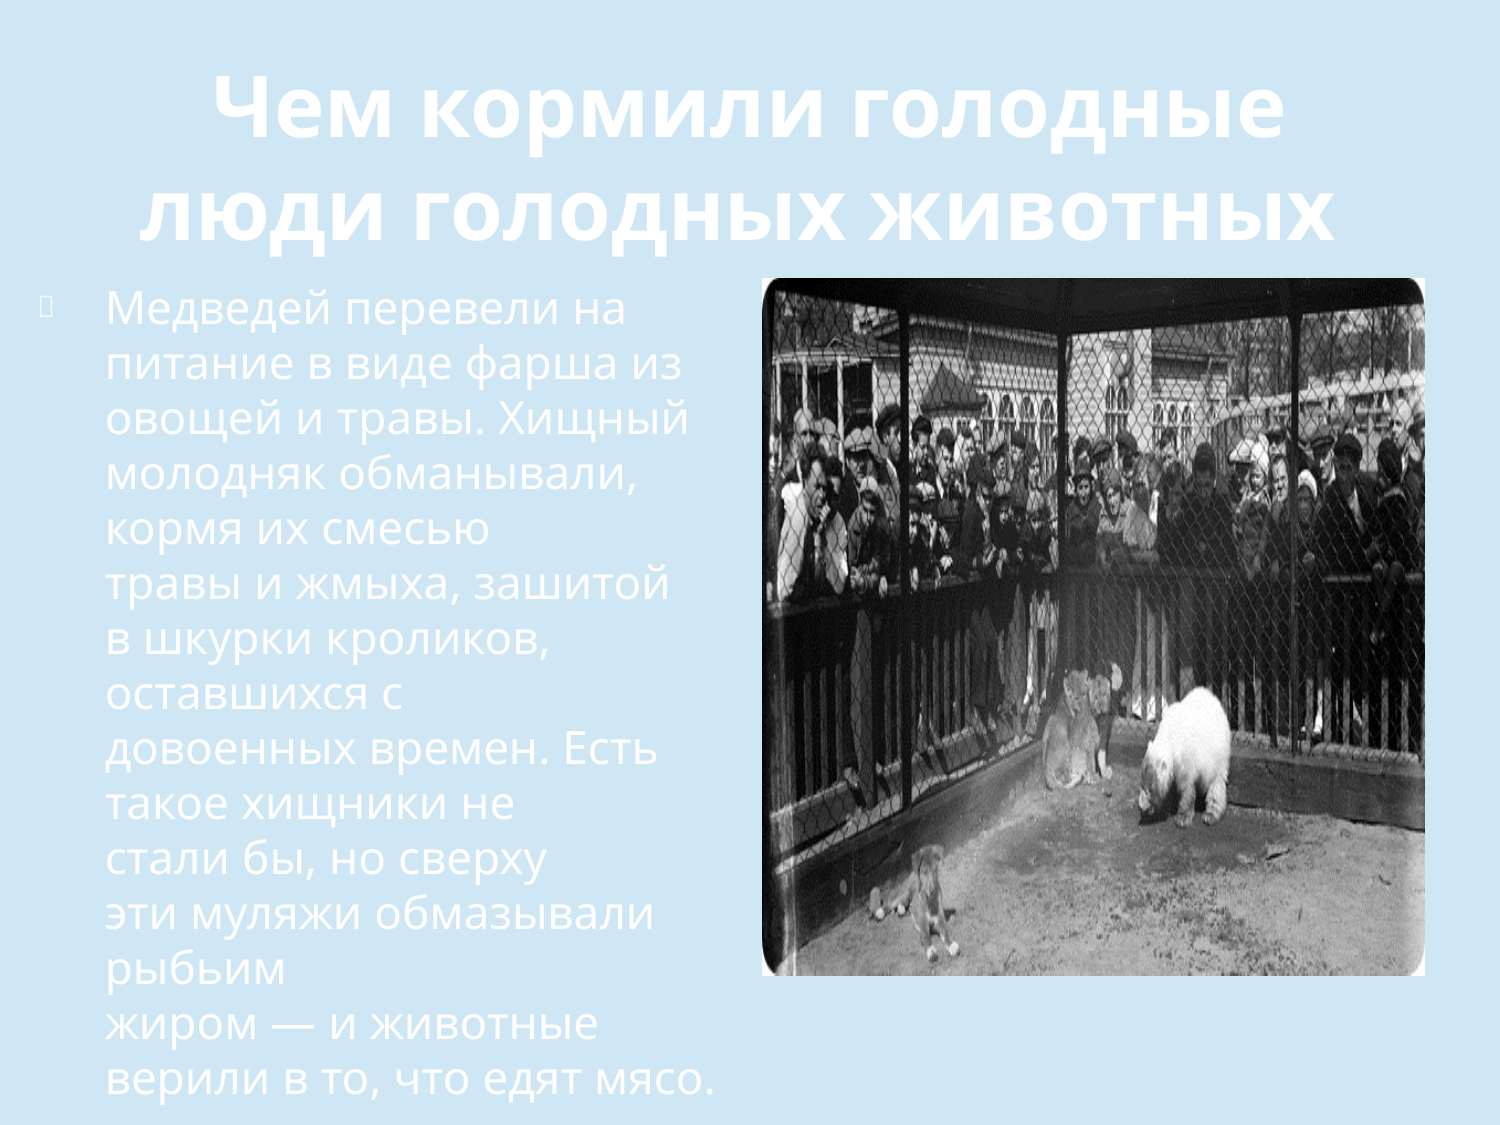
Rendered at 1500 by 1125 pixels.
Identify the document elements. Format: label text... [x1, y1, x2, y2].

list Медведей перевели на питание в виде фарша из овощей и травы. Хищный молодняк обманывали, кормя их смесью травы и жмыха, зашитой в шкурки кроликов, оставшихся с довоенных времен. Есть такое хищники не стали бы, но сверху эти муляжи обмазывали рыбьим жиром — и животные верили в то, что едят мясо. [0, 271, 733, 1087]
title Чем кормили голодные люди голодных животных [75, 45, 1425, 233]
picture [762, 278, 1425, 976]
